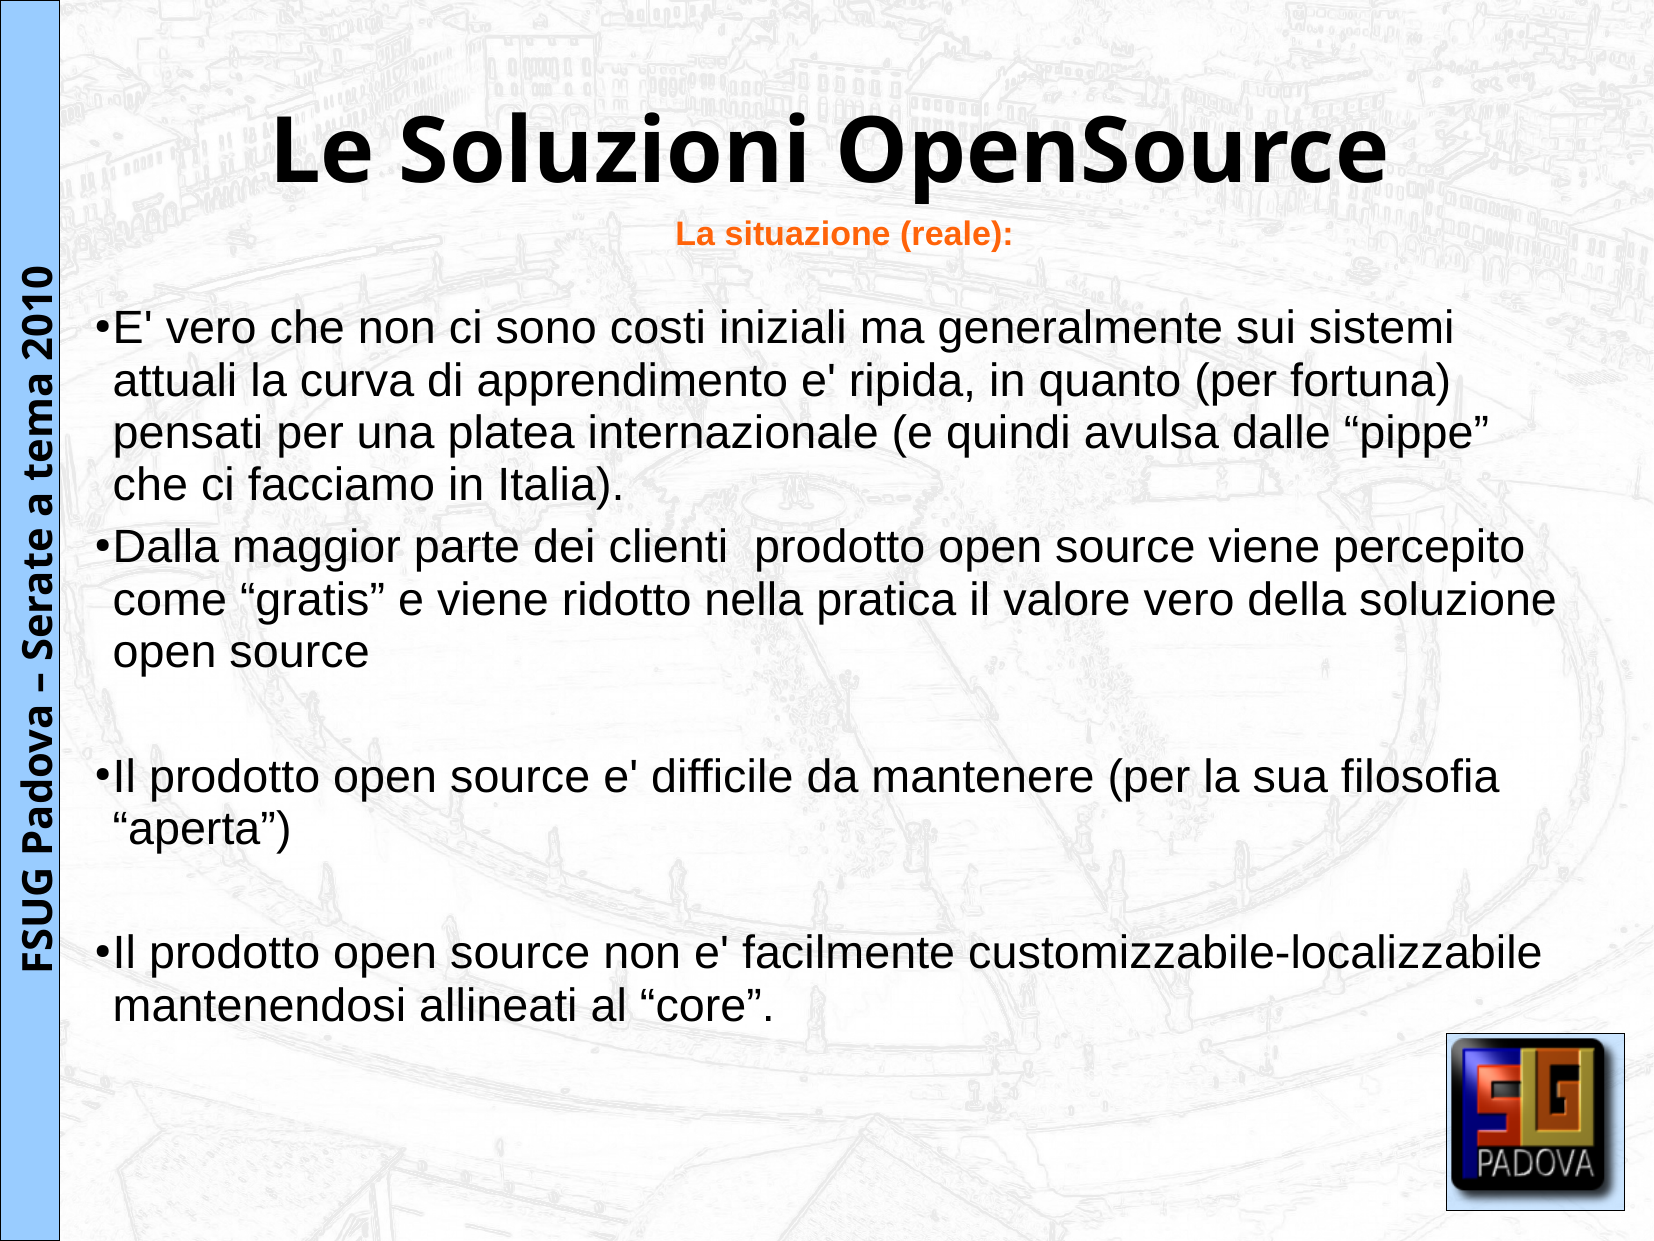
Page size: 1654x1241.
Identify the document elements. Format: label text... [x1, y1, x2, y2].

title Le Soluzioni OpenSource [88, 56, 1571, 214]
list La situazione (reale): E' vero che non ci sono costi iniziali ma generalmente sui sistemi attuali la curva di apprendimento e' ripida, in quanto (per fortuna) pensati per una platea internazionale (e quindi avulsa dalle “pippe” che ci facciamo in Italia). Dalla maggior parte dei clienti prodotto open source viene percepito come “gratis” e viene ridotto nella pratica il valore vero della soluzione open source Il prodotto open source e' difficile da mantenere (per la sua filosofia “aperta”) Il prodotto open source non e' facilmente customizzabile-localizzabile mantenendosi allineati al “core”. [88, 214, 1577, 1034]
picture [60, 0, 1654, 1241]
text_box FSUG Padova – Serate a tema 2010 [0, 0, 60, 1241]
